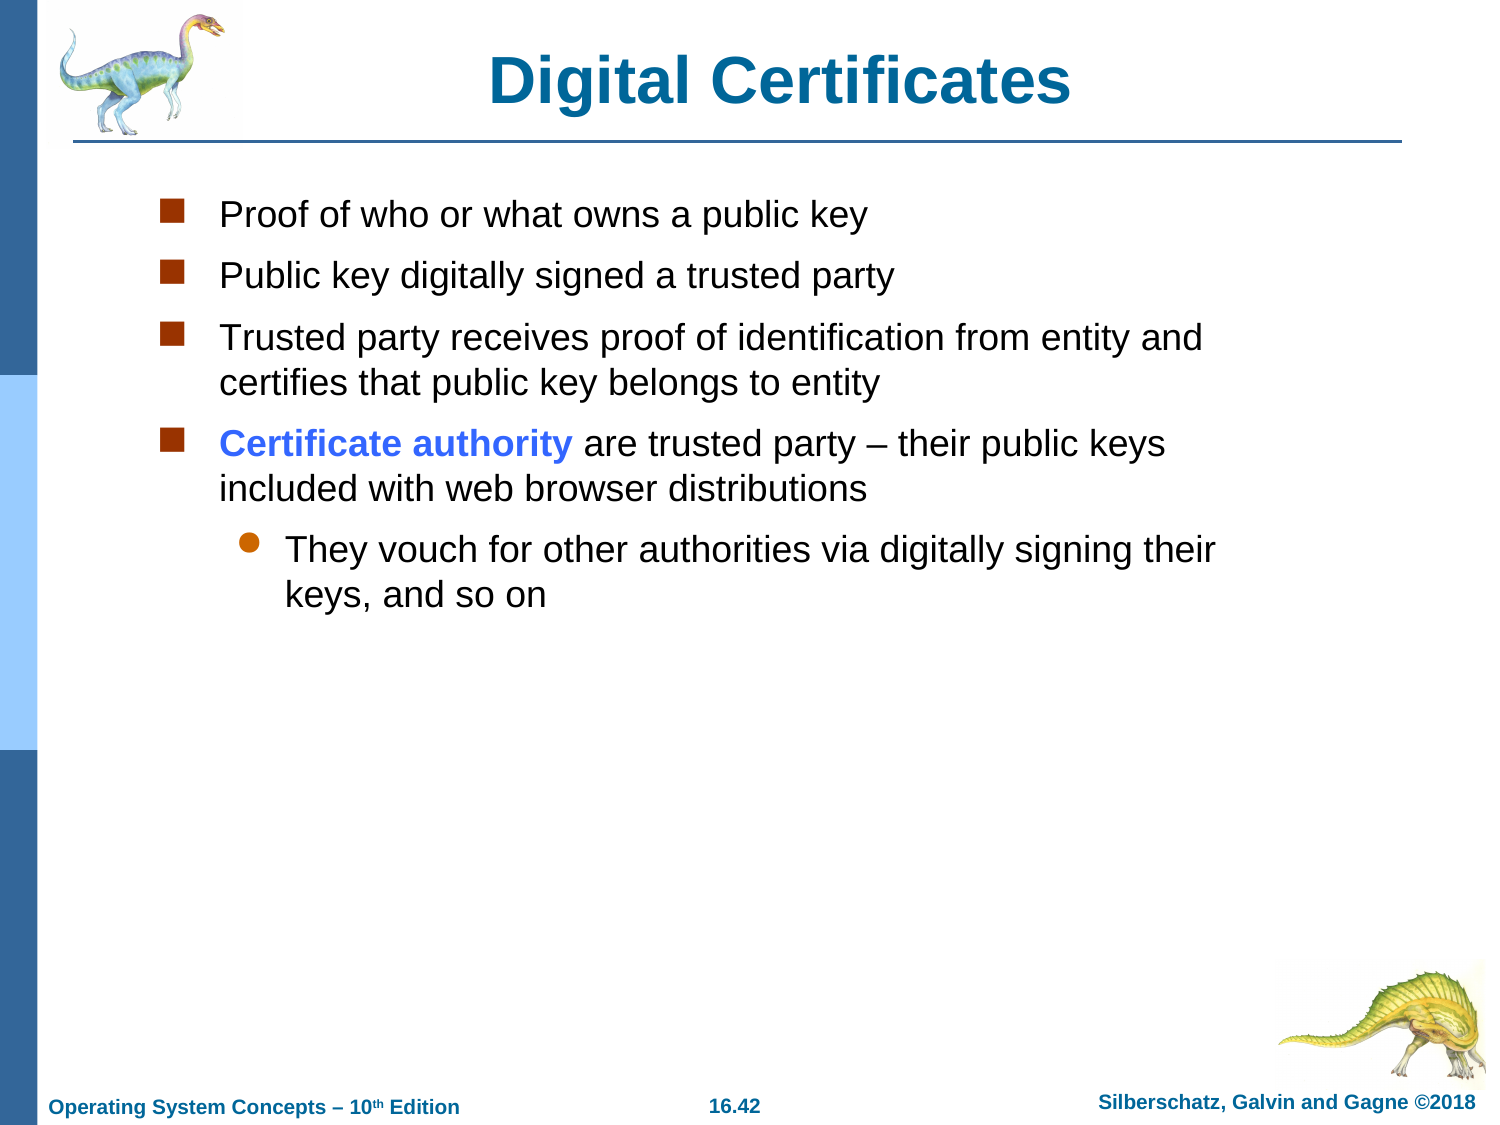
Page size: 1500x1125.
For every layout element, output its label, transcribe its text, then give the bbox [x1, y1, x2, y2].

picture [46, 0, 243, 149]
title Digital Certificates [134, 29, 1428, 125]
picture [1415, 1094, 1423, 1099]
picture [1275, 959, 1486, 1090]
list Proof of who or what owns a public key Public key digitally signed a trusted party Trusted party receives proof of identification from entity and certifies that public key belongs to entity Certificate authority are trusted party – their public keys included with web browser distributions They vouch for other authorities via digitally signing their keys, and so on [147, 182, 1248, 926]
